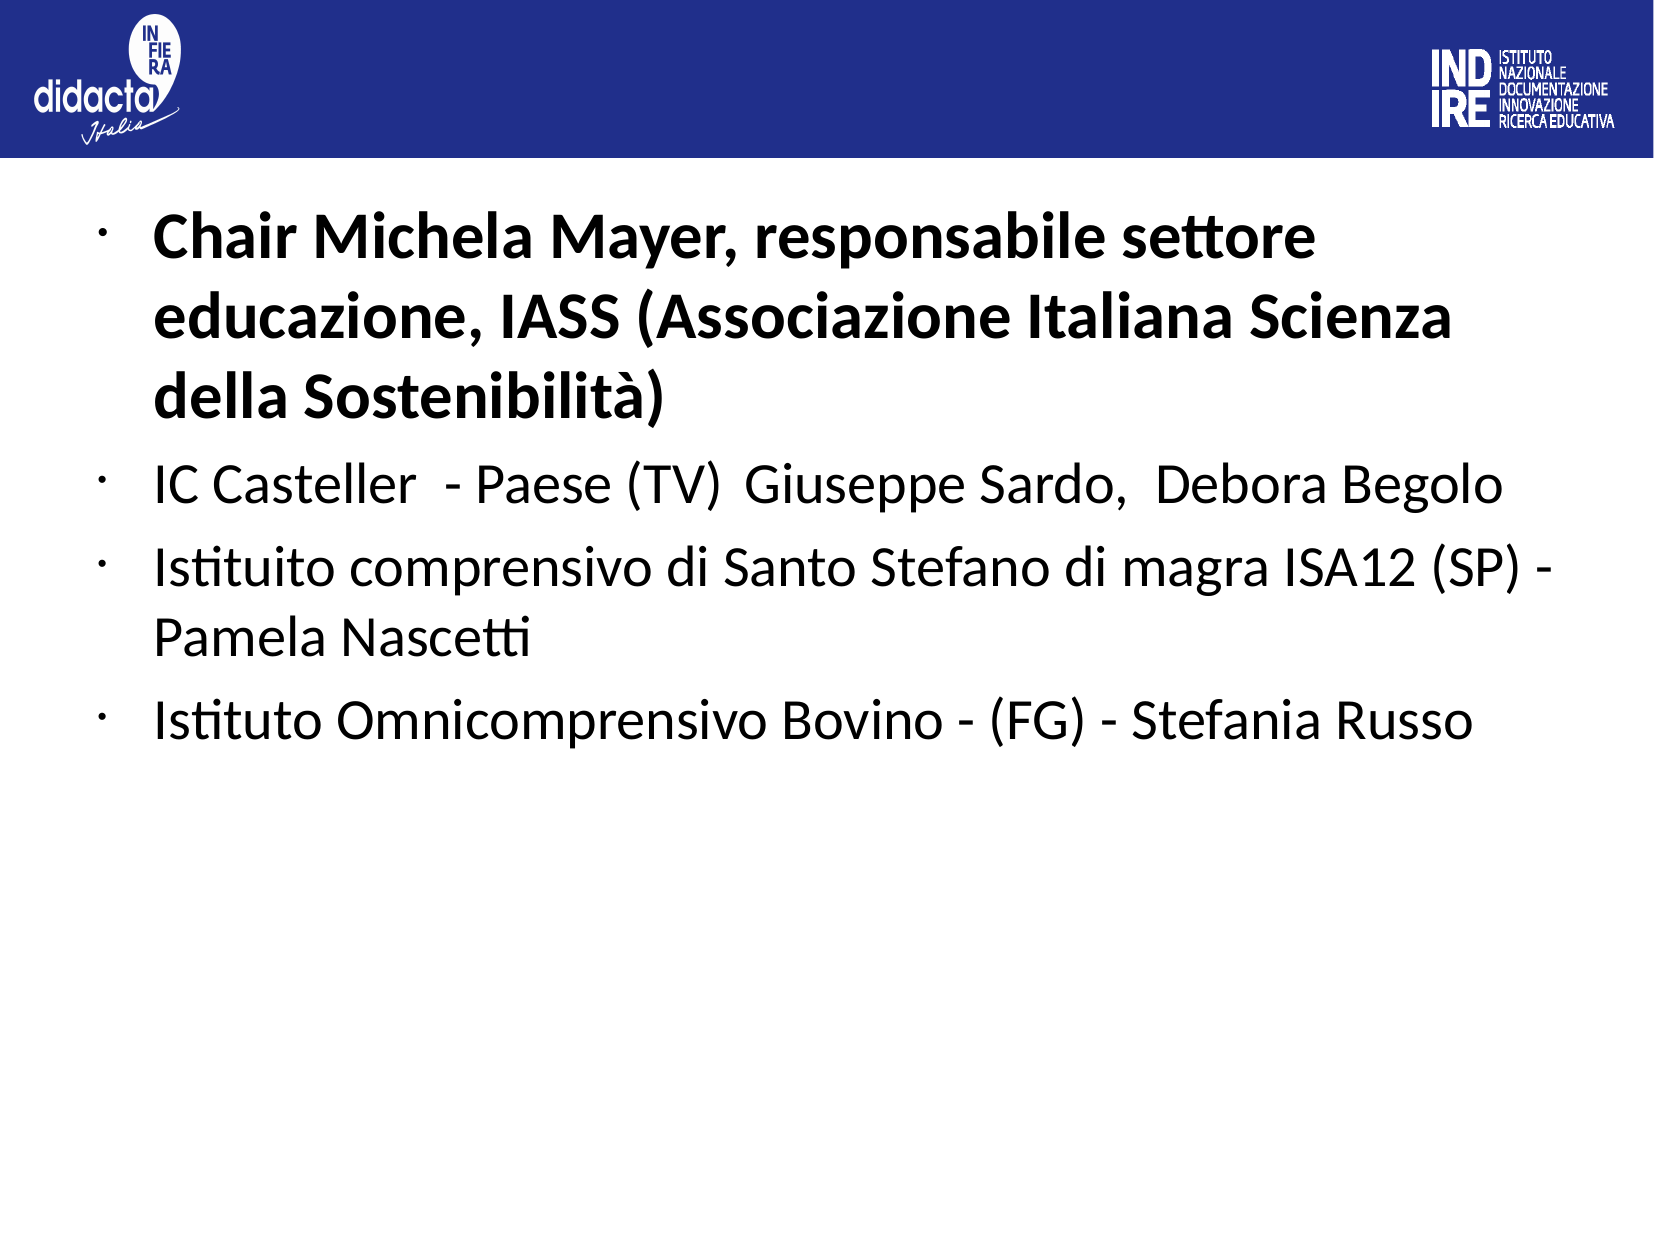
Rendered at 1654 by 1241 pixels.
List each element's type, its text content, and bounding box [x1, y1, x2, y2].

picture [34, 14, 181, 145]
list Chair Michela Mayer, responsabile settore educazione, IASS (Associazione Italiana Scienza della Sostenibilità) IC Casteller - Paese (TV) Giuseppe Sardo, Debora Begolo Istituito comprensivo di Santo Stefano di magra ISA12 (SP) - Pamela Nascetti Istituto Omnicomprensivo Bovino - (FG) - Stefania Russo [82, 176, 1571, 996]
text_box [0, 0, 1654, 158]
picture [1423, 35, 1623, 142]
